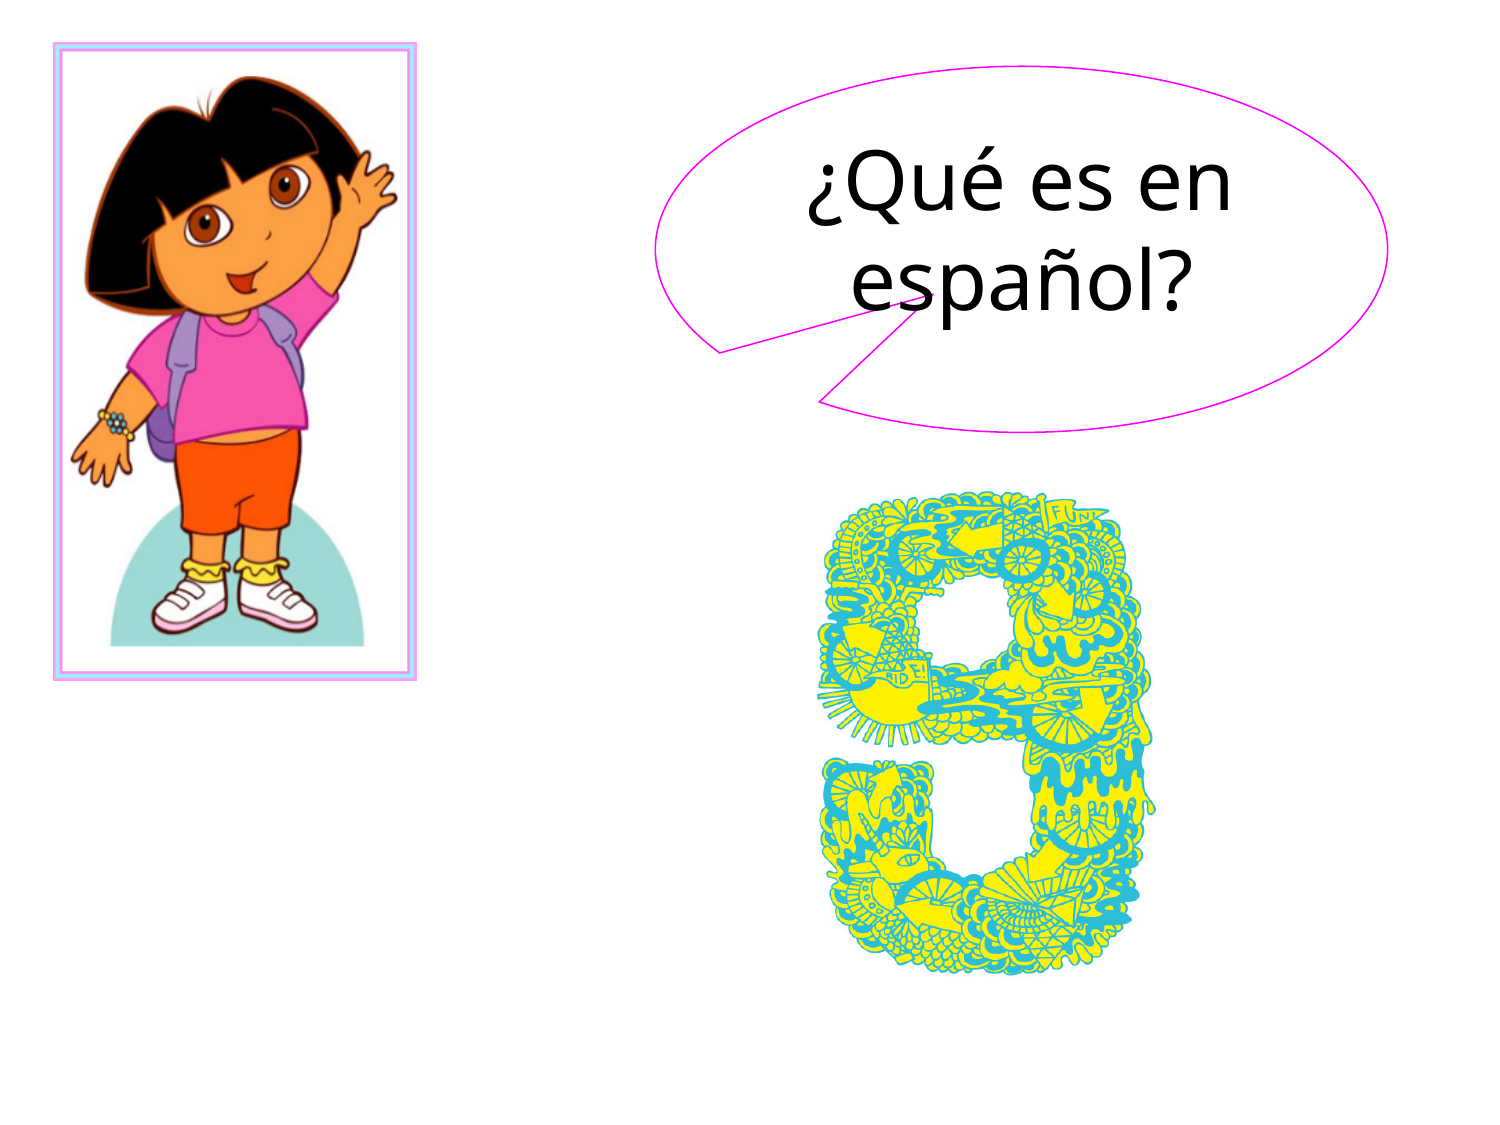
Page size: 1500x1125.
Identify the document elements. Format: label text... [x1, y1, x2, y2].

picture [785, 479, 1185, 1002]
text_box ¿Qué es en español? [655, 66, 1388, 433]
picture [53, 42, 417, 681]
